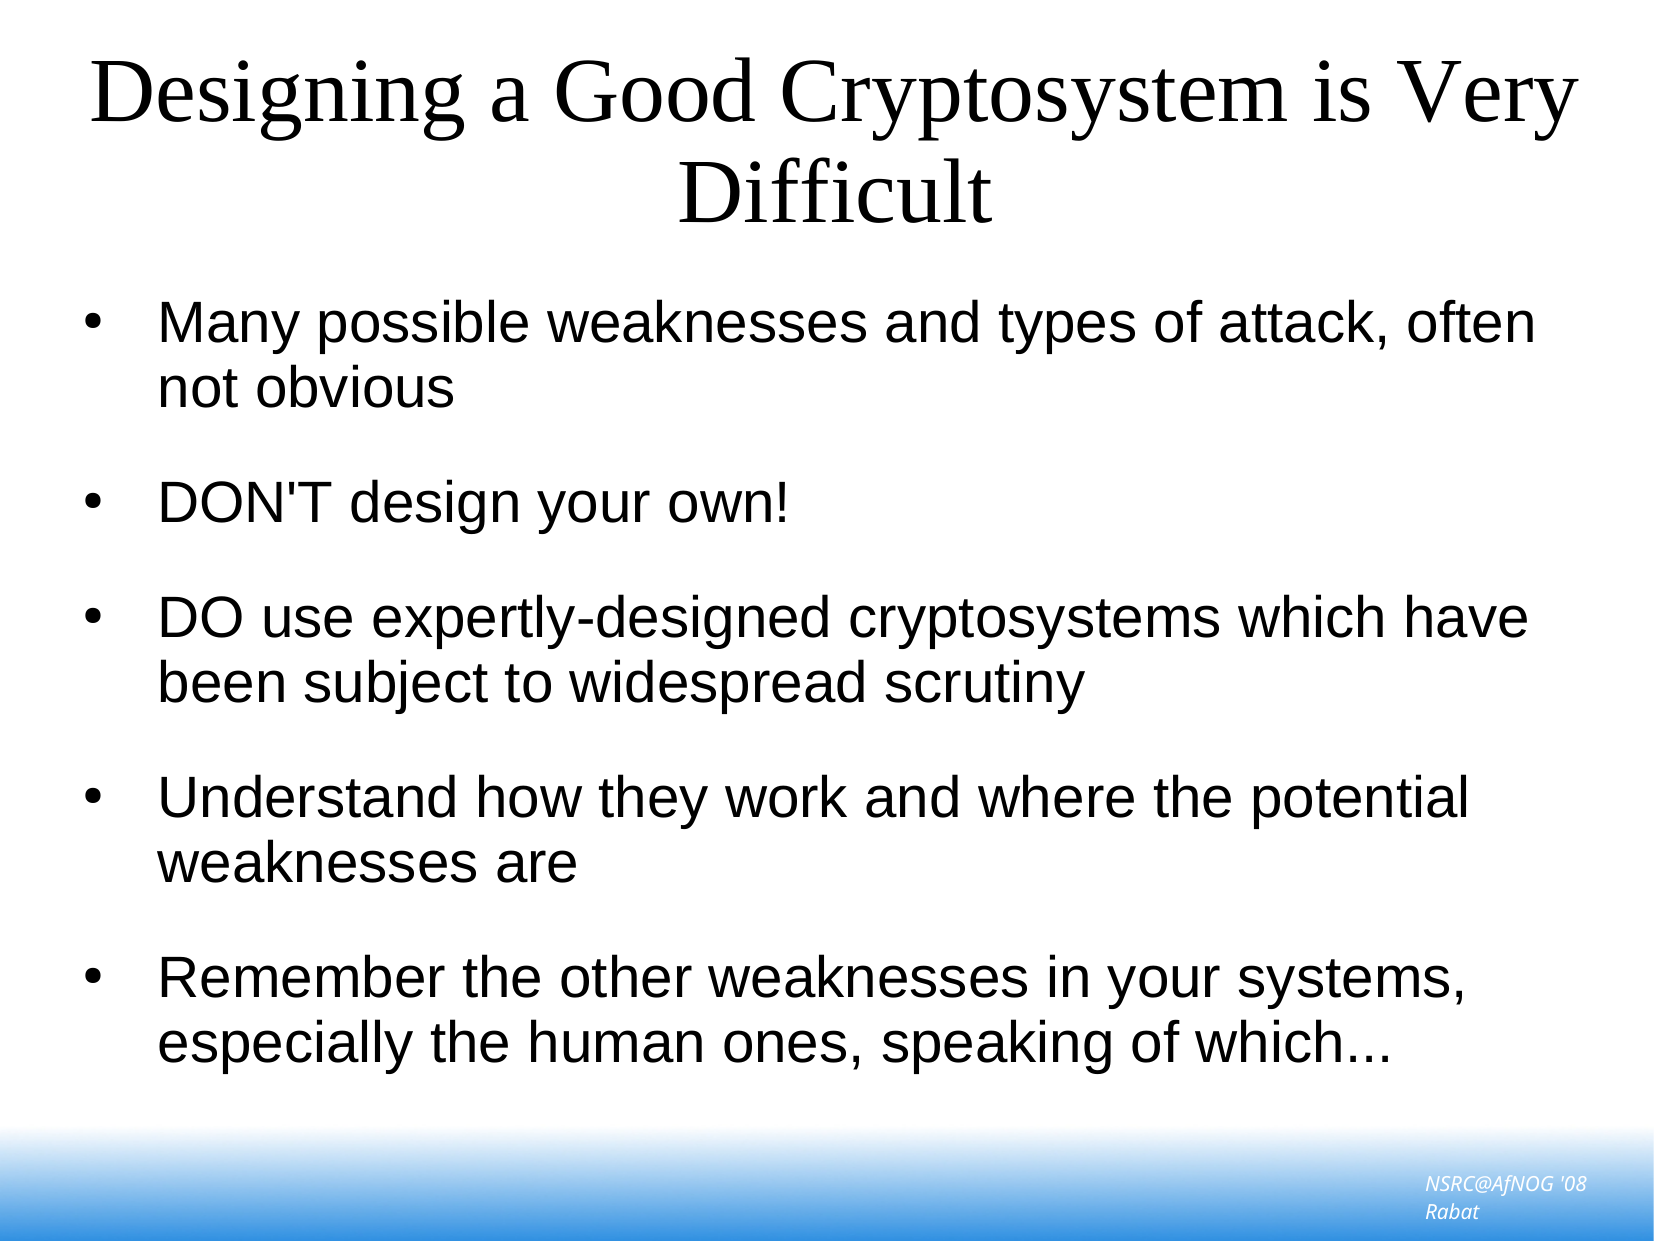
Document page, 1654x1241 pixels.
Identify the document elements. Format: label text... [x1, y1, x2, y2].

picture [0, 1124, 1654, 1241]
title Designing a Good Cryptosystem is Very Difficult [84, 39, 1587, 271]
list Many possible weaknesses and types of attack, often not obvious DON'T design your own! DO use expertly-designed cryptosystems which have been subject to widespread scrutiny Understand how they work and where the potential weaknesses are Remember the other weaknesses in your systems, especially the human ones, speaking of which... [82, 290, 1571, 1174]
